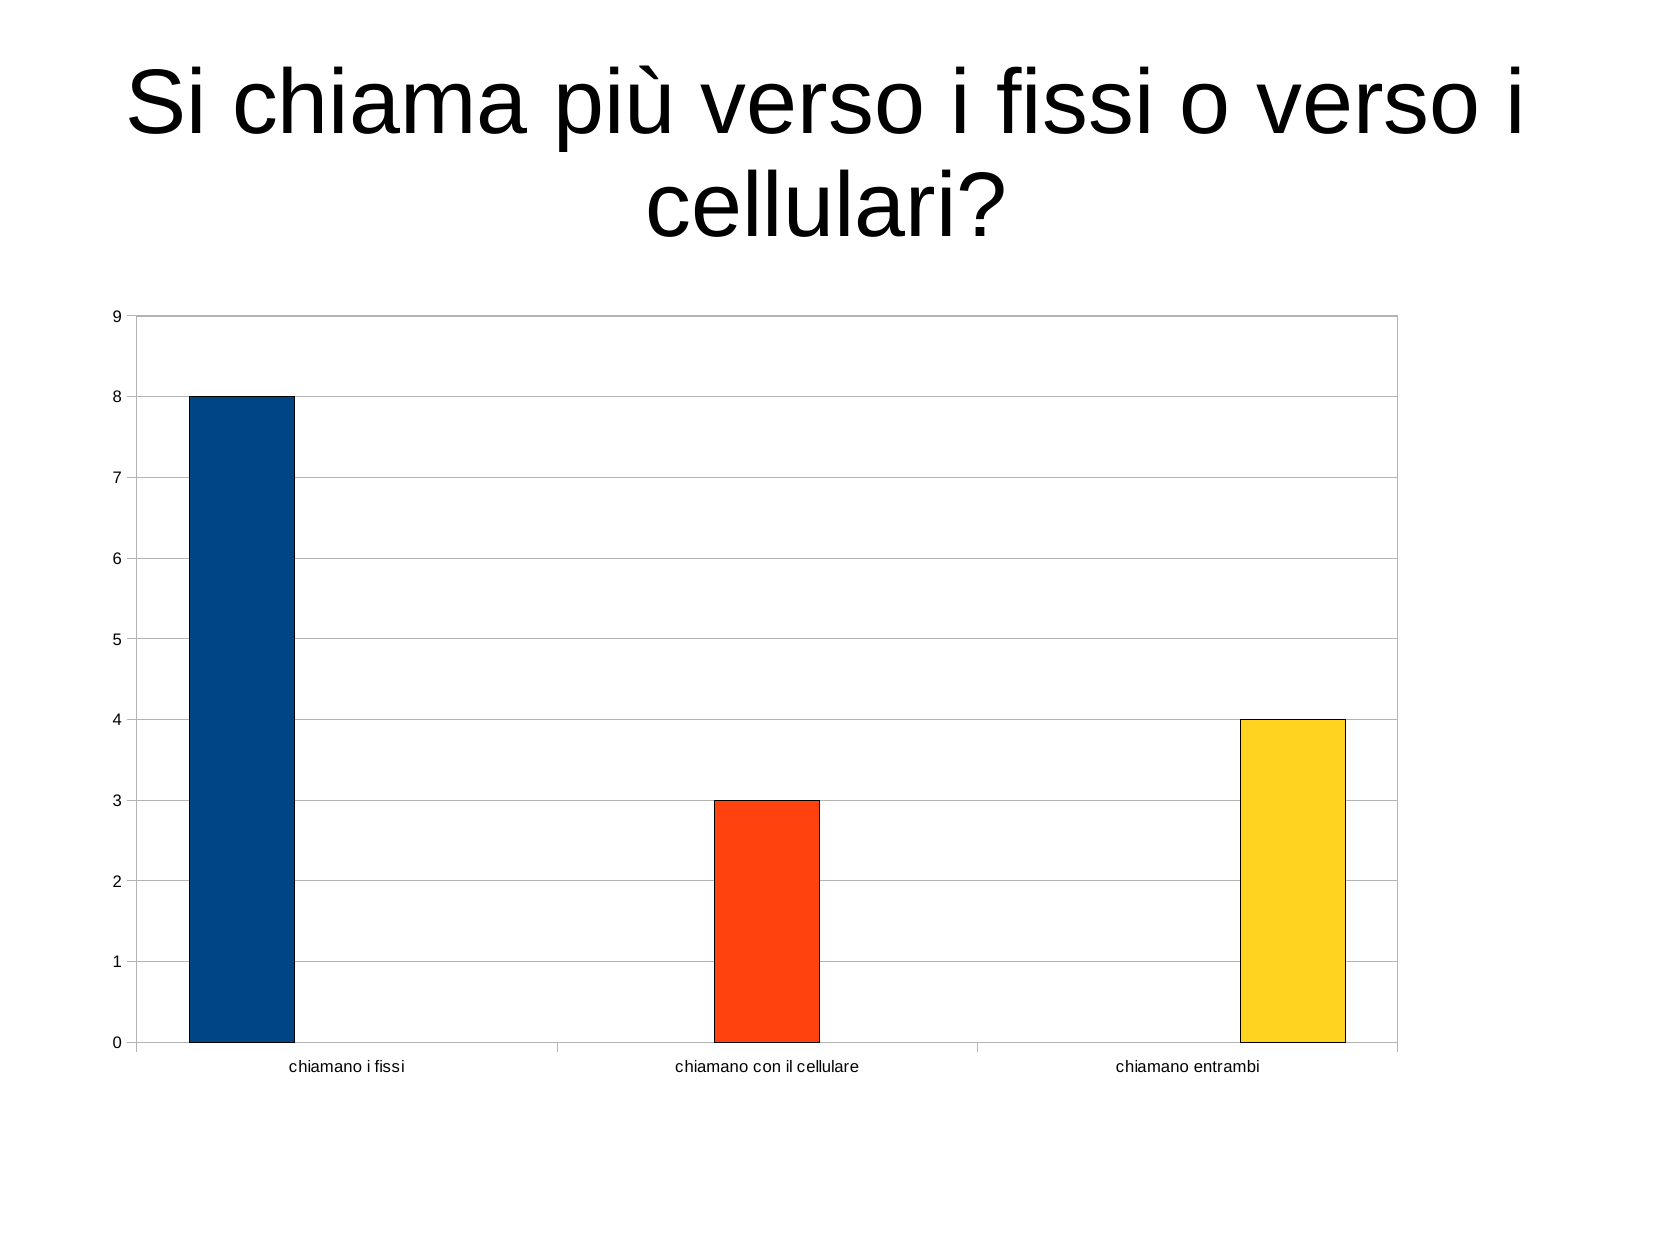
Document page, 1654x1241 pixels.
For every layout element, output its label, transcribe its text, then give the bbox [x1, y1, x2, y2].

chart [82, 290, 845, 1109]
picture [845, 290, 1572, 1109]
title Si chiama più verso i fissi o verso i cellulari? [82, 49, 1571, 257]
